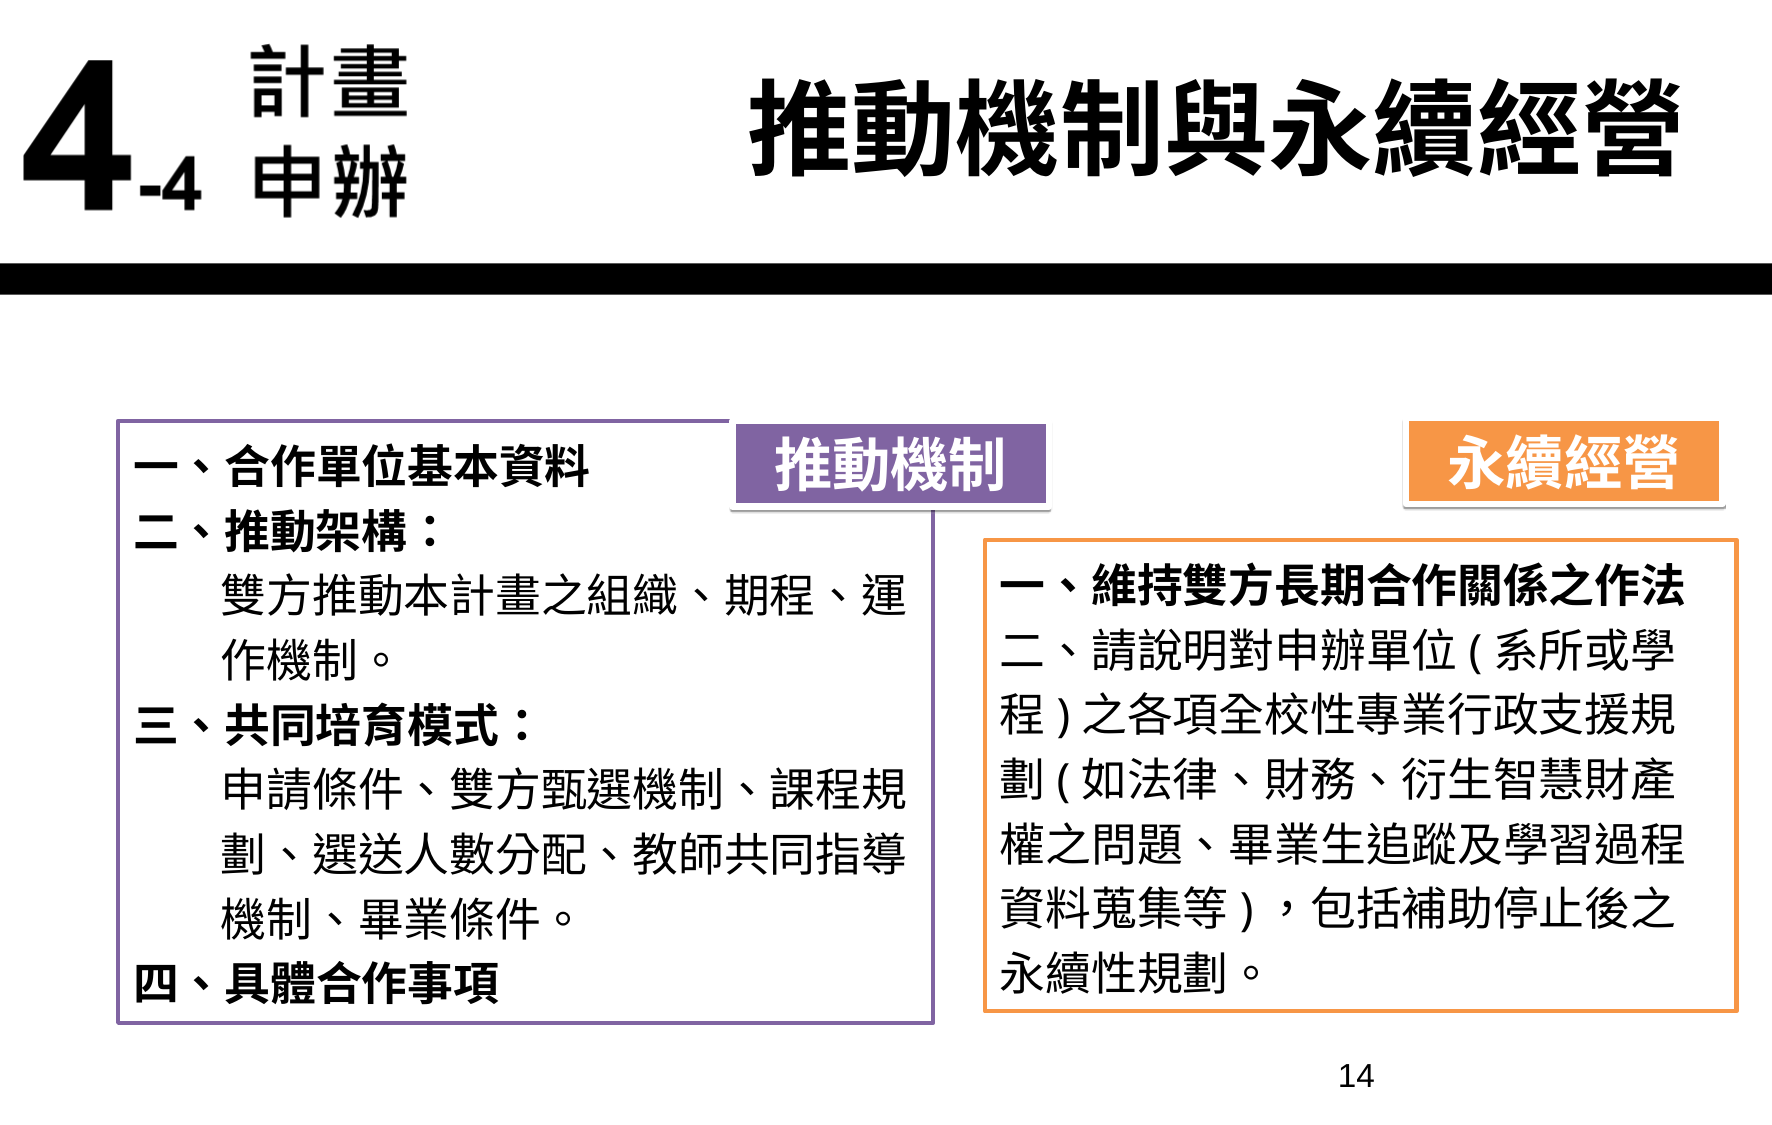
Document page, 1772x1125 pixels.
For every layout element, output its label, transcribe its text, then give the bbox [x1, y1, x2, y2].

text_box 推動機制與永續經營 [732, 56, 1709, 198]
picture [4, 0, 456, 384]
text_box 永續經營 [1405, 418, 1723, 505]
text_box 一、合作單位基本資料 二、推動架構： 雙方推動本計畫之組織、期程、運作機制。 三、共同培育模式： 申請條件、雙方甄選機制、課程規劃、選送人數分配、教師共同指導機制、畢業條件。 四、具體合作事項 [118, 420, 934, 1023]
text_box 14 [1322, 1046, 1737, 1125]
text_box 一、維持雙方長期合作關係之作法 二、請說明對申辦單位(系所或學程)之各項全校性專業行政支援規劃(如法律、財務、衍生智慧財產權之問題、畢業生追蹤及學習過程資料蒐集等)，包括補助停止後之永續性規劃。 [984, 539, 1737, 1012]
text_box 推動機制 [732, 420, 1050, 507]
